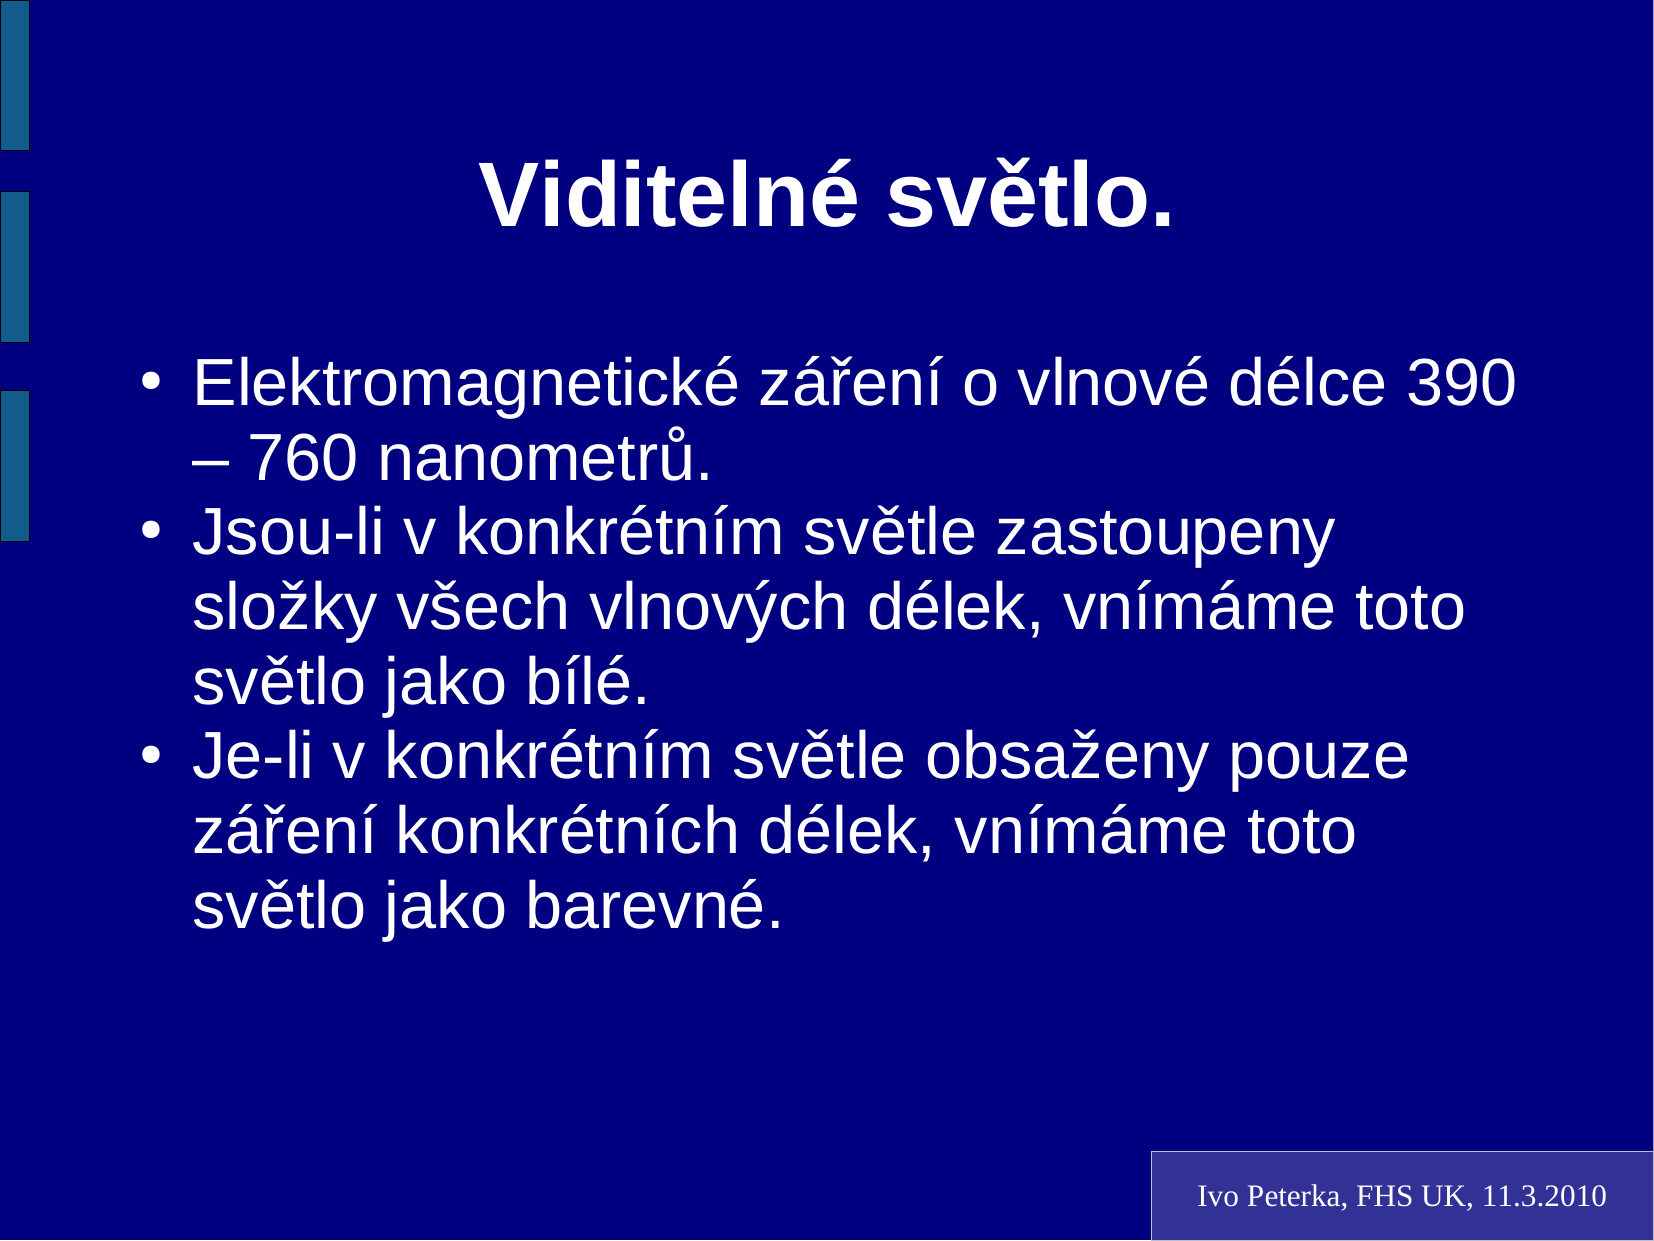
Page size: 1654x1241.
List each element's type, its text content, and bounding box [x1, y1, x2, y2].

list Elektromagnetické záření o vlnové délce 390 – 760 nanometrů. Jsou-li v konkrétním světle zastoupeny složky všech vlnových délek, vnímáme toto světlo jako bílé. Je-li v konkrétním světle obsaženy pouze záření konkrétních délek, vnímáme toto světlo jako barevné. [121, 344, 1534, 1112]
title Viditelné světlo. [121, 91, 1534, 299]
